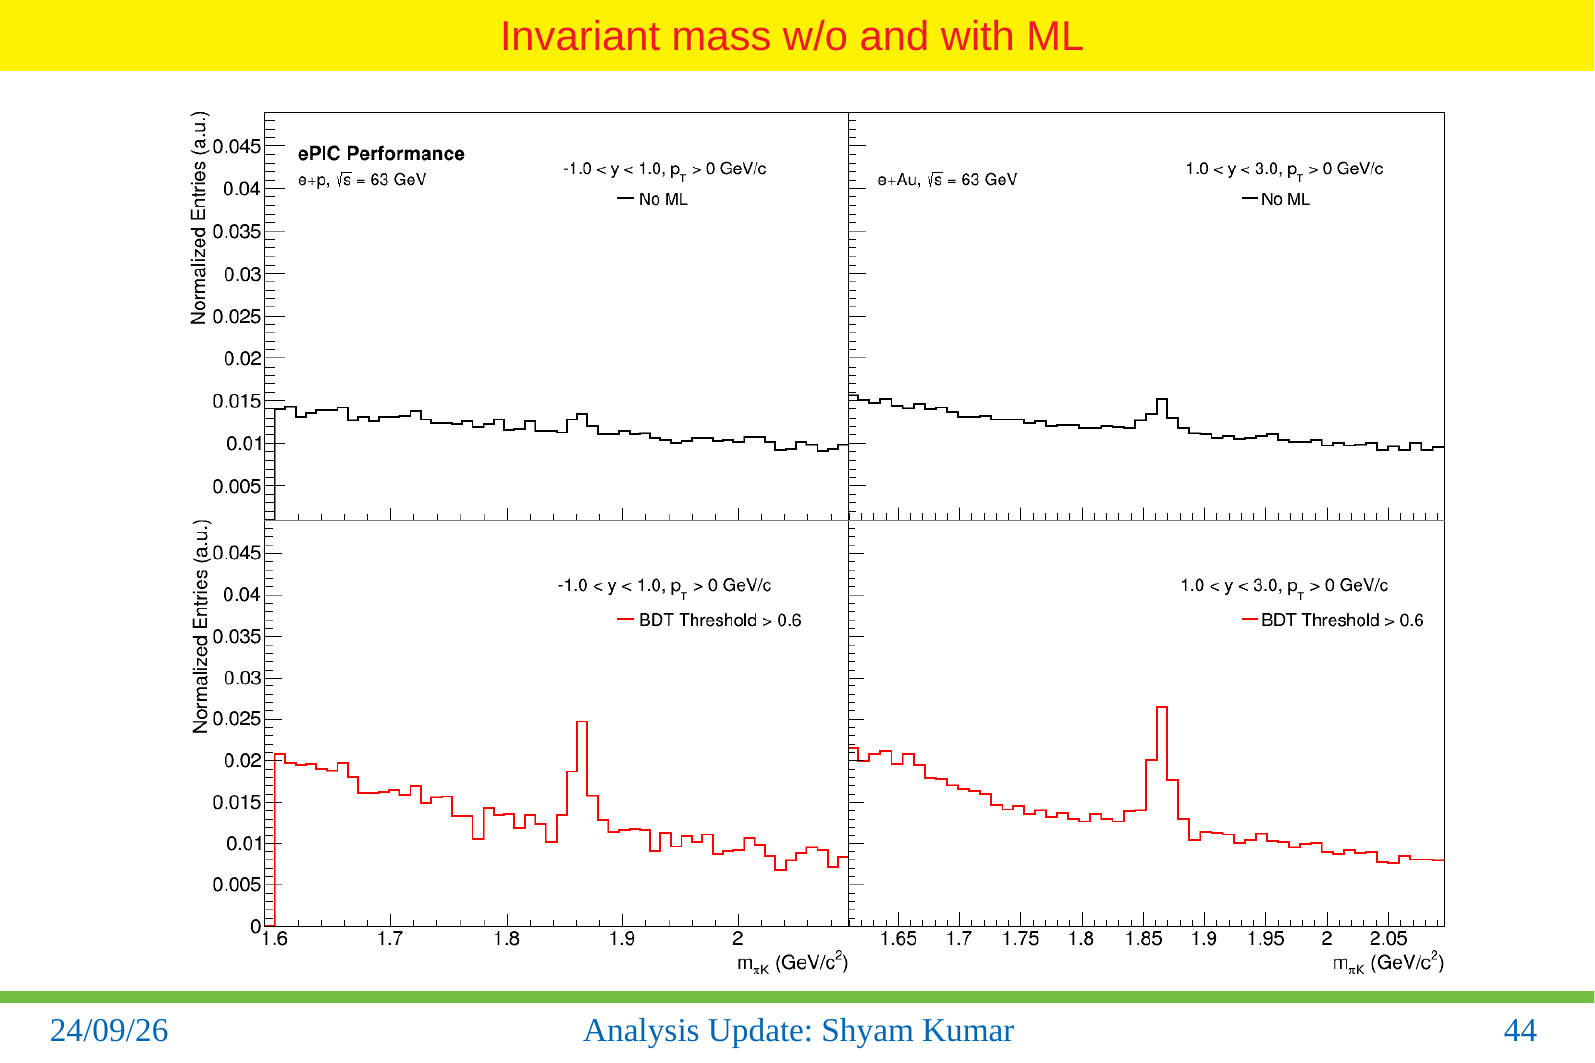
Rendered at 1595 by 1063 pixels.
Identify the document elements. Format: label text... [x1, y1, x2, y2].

picture [177, 81, 1470, 985]
title Invariant mass w/o and with ML [0, 0, 1595, 71]
